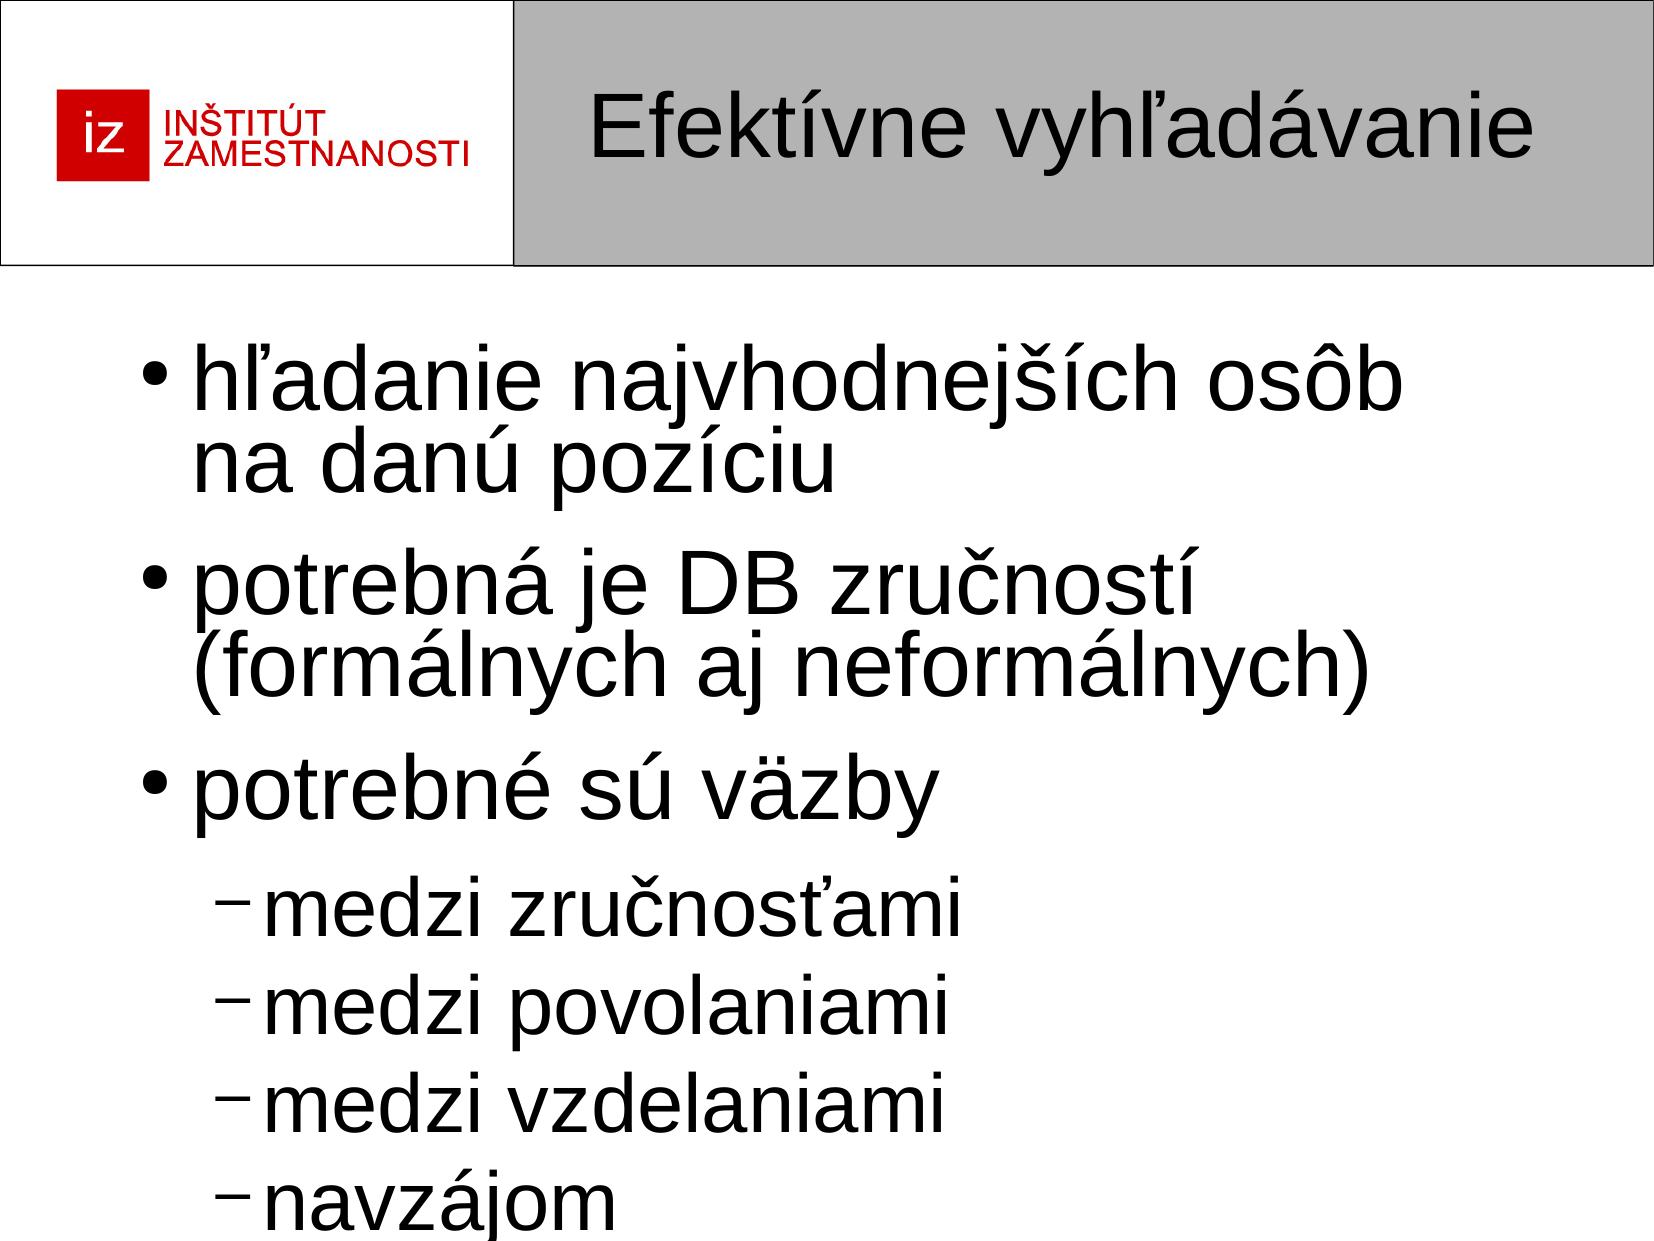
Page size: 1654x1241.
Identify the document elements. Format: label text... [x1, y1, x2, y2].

title Efektívne vyhľadávanie [561, 37, 1565, 229]
list hľadanie najvhodnejších osôb na danú pozíciu potrebná je DB zručností (formálnych aj neformálnych) potrebné sú väzby medzi zručnosťami medzi povolaniami medzi vzdelaniami navzájom [121, 344, 1533, 1241]
picture [5, 8, 512, 257]
